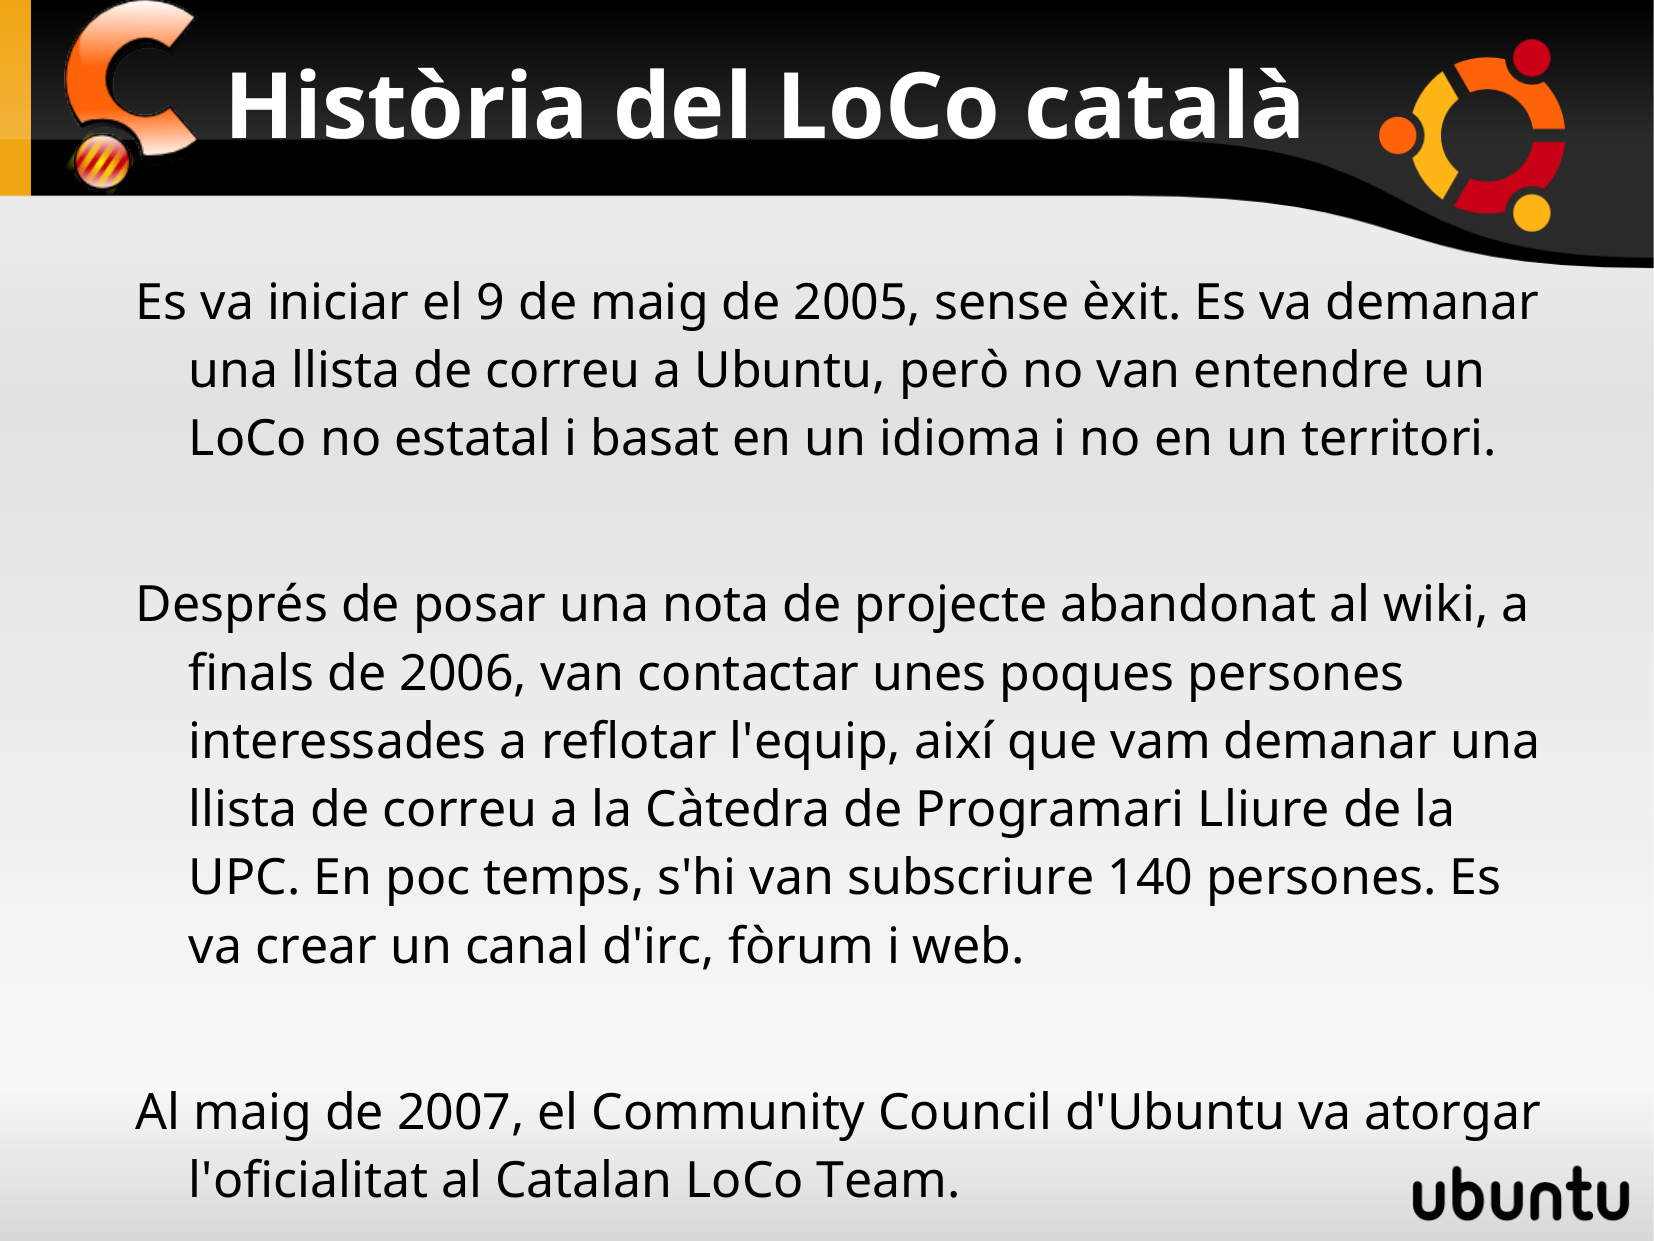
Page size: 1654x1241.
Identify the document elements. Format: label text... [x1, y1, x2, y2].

picture [0, 0, 1654, 1241]
title Història del LoCo català [76, 0, 1565, 208]
list Es va iniciar el 9 de maig de 2005, sense èxit. Es va demanar una llista de correu a Ubuntu, però no van entendre un LoCo no estatal i basat en un idioma i no en un territori. Després de posar una nota de projecte abandonat al wiki, a finals de 2006, van contactar unes poques persones interessades a reflotar l'equip, així que vam demanar una llista de correu a la Càtedra de Programari Lliure de la UPC. En poc temps, s'hi van subscriure 140 persones. Es va crear un canal d'irc, fòrum i web. Al maig de 2007, el Community Council d'Ubuntu va atorgar l'oficialitat al Catalan LoCo Team. [118, 265, 1565, 1140]
